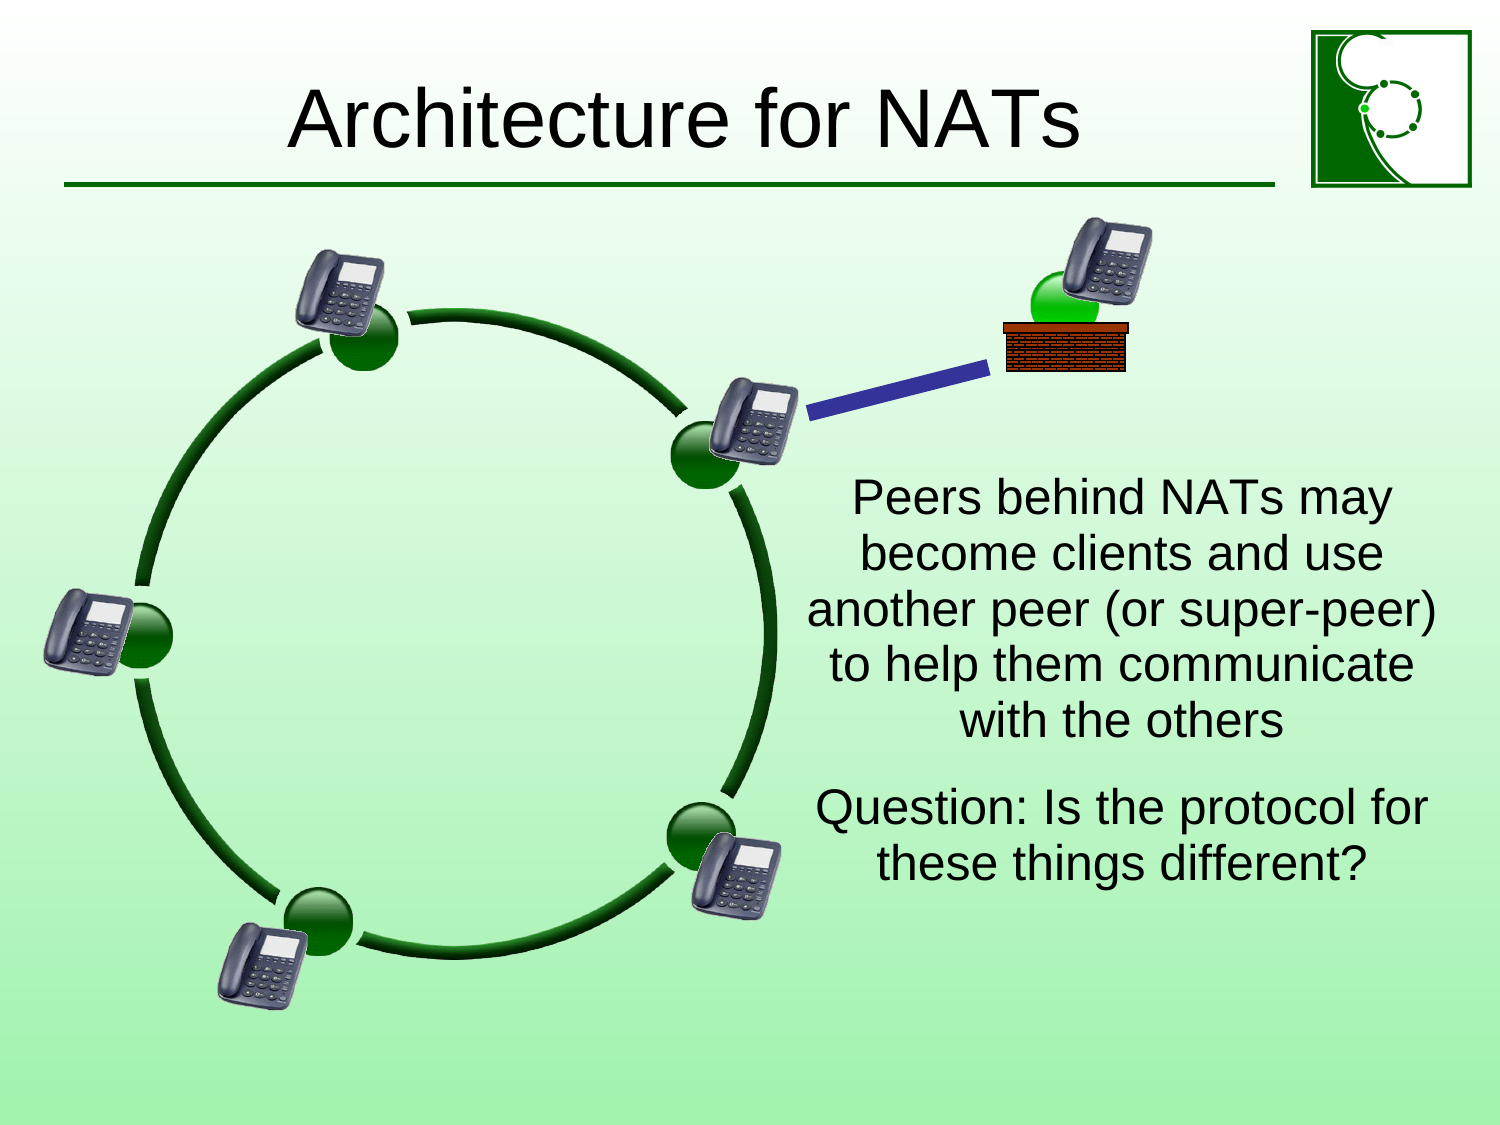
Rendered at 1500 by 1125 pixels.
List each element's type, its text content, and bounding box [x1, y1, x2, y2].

title Architecture for NATs [76, 24, 1295, 213]
picture [1311, 30, 1472, 188]
picture [1023, 215, 1153, 322]
picture [41, 247, 799, 1011]
text_box Peers behind NATs may become clients and use another peer (or super-peer) to help them communicate with the others Question: Is the protocol for these things different? [786, 461, 1458, 1073]
text_box [1003, 322, 1129, 371]
